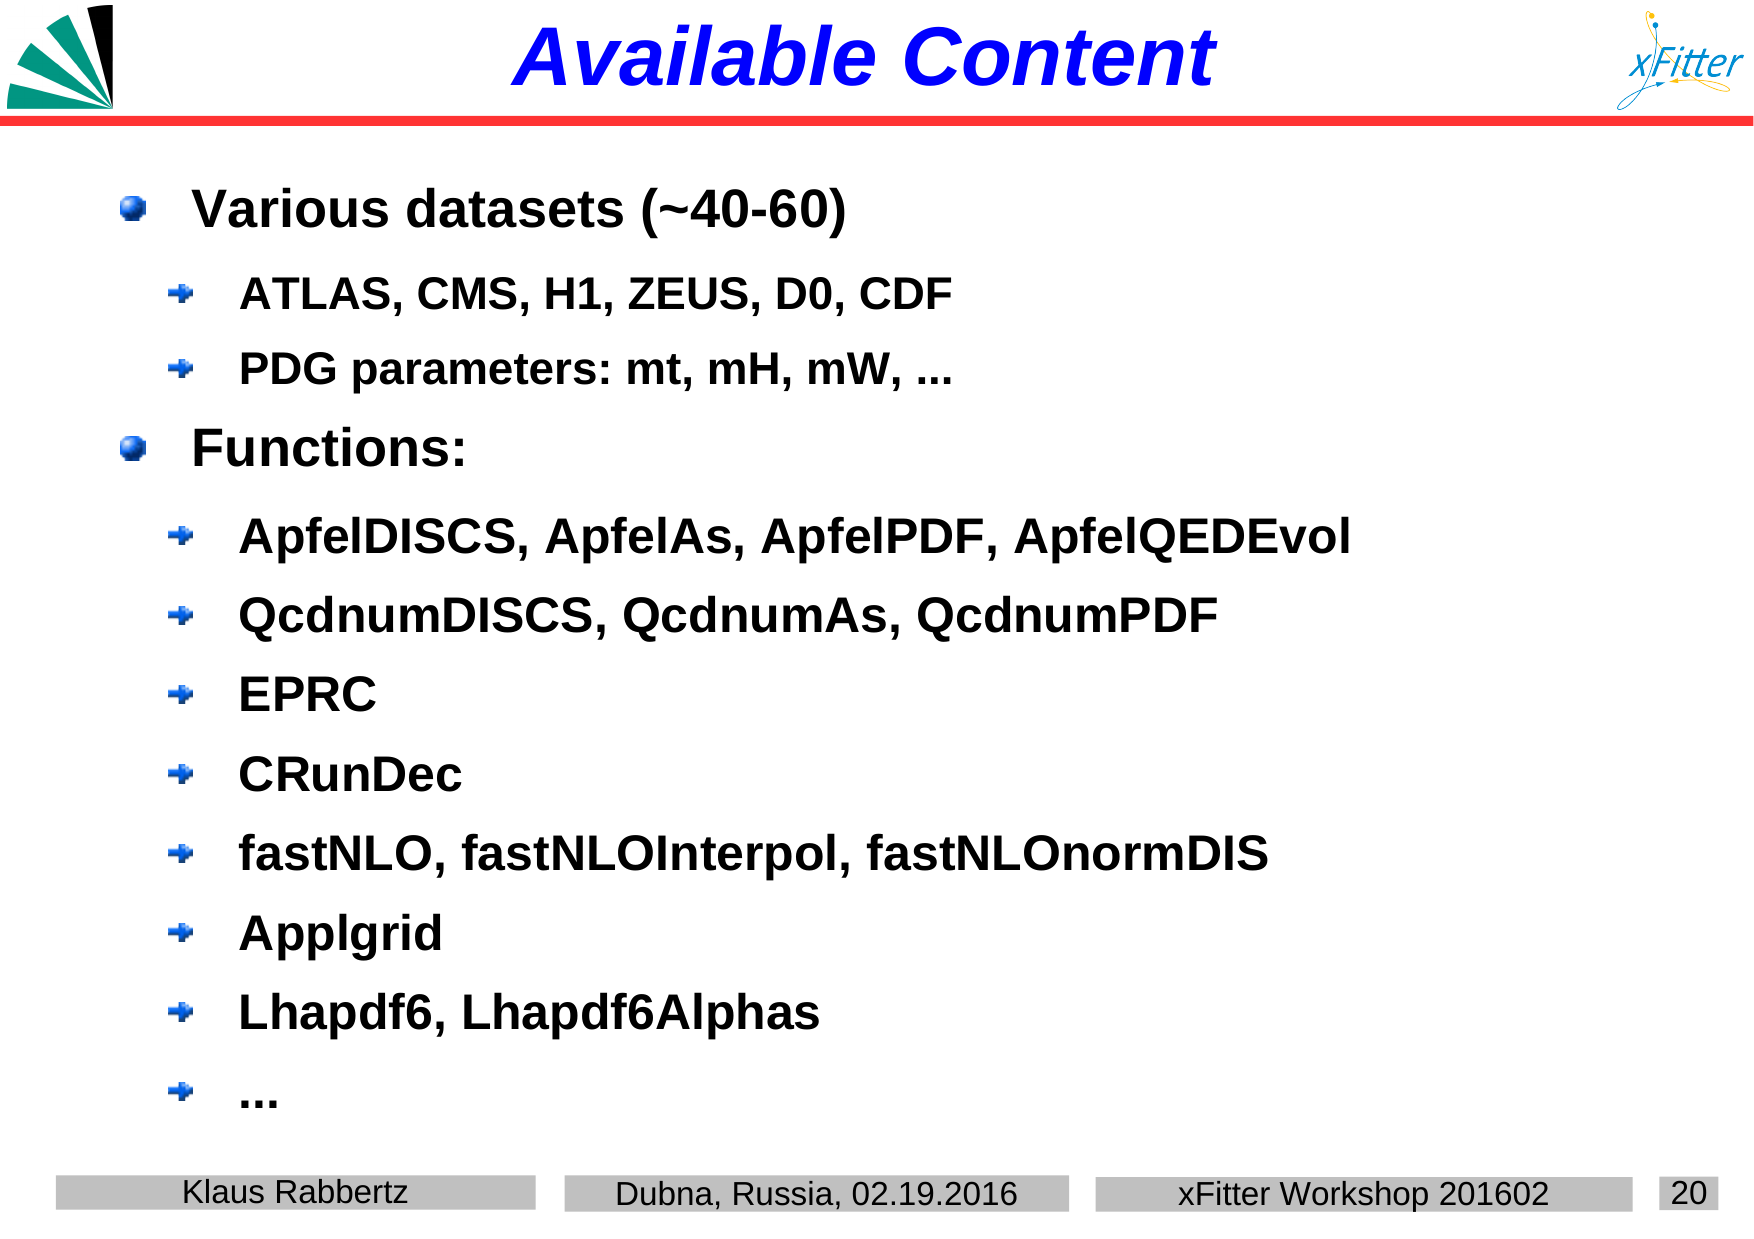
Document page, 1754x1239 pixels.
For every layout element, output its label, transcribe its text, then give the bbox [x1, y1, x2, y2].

title Available Content [123, 0, 1606, 114]
list Various datasets (~40-60) ATLAS, CMS, H1, ZEUS, D0, CDF PDG parameters: mt, mH, mW, ... Functions: ApfelDISCS, ApfelAs, ApfelPDF, ApfelQEDEvol QcdnumDISCS, QcdnumAs, QcdnumPDF EPRC CRunDec fastNLO, fastNLOInterpol, fastNLOnormDIS Applgrid Lhapdf6, Lhapdf6Alphas ... [109, 178, 1607, 1125]
picture [7, 5, 113, 110]
picture [1617, 11, 1744, 110]
